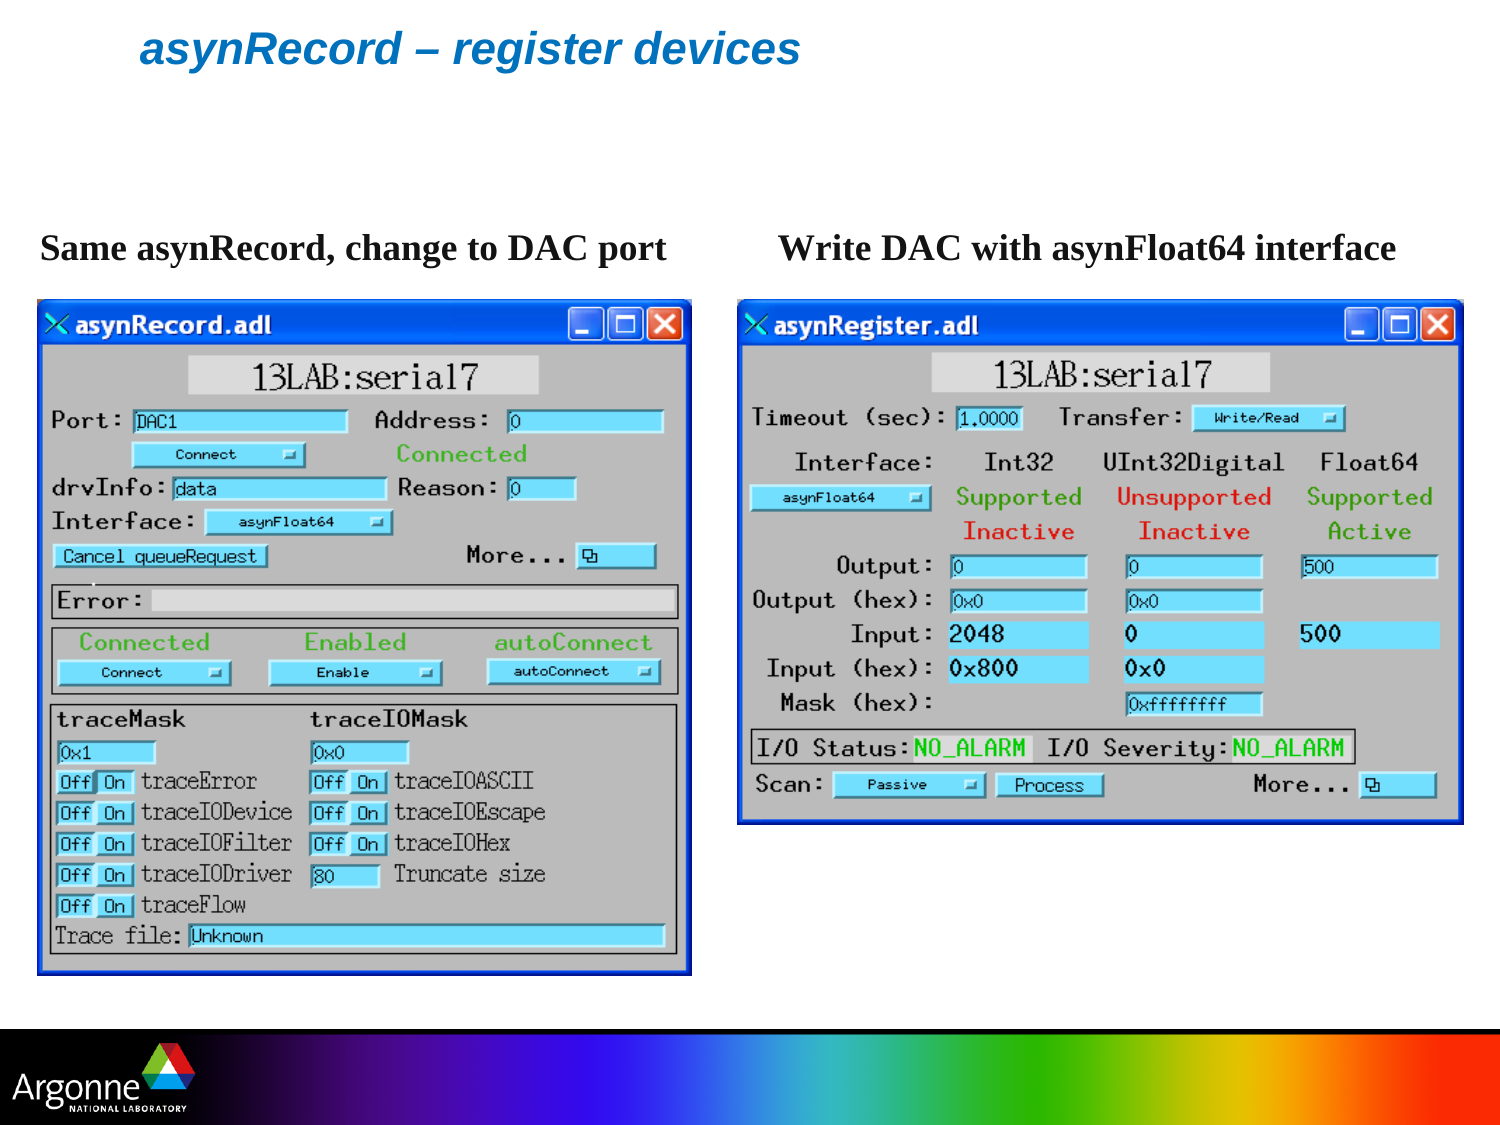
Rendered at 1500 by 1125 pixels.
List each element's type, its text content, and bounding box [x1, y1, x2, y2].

text_box Same asynRecord, change to DAC port [24, 214, 701, 276]
picture [737, 299, 1464, 826]
picture [37, 299, 692, 976]
text_box Write DAC with asynFloat64 interface [712, 214, 1463, 276]
title asynRecord – register devices [125, 24, 1401, 83]
picture [0, 1029, 1500, 1125]
